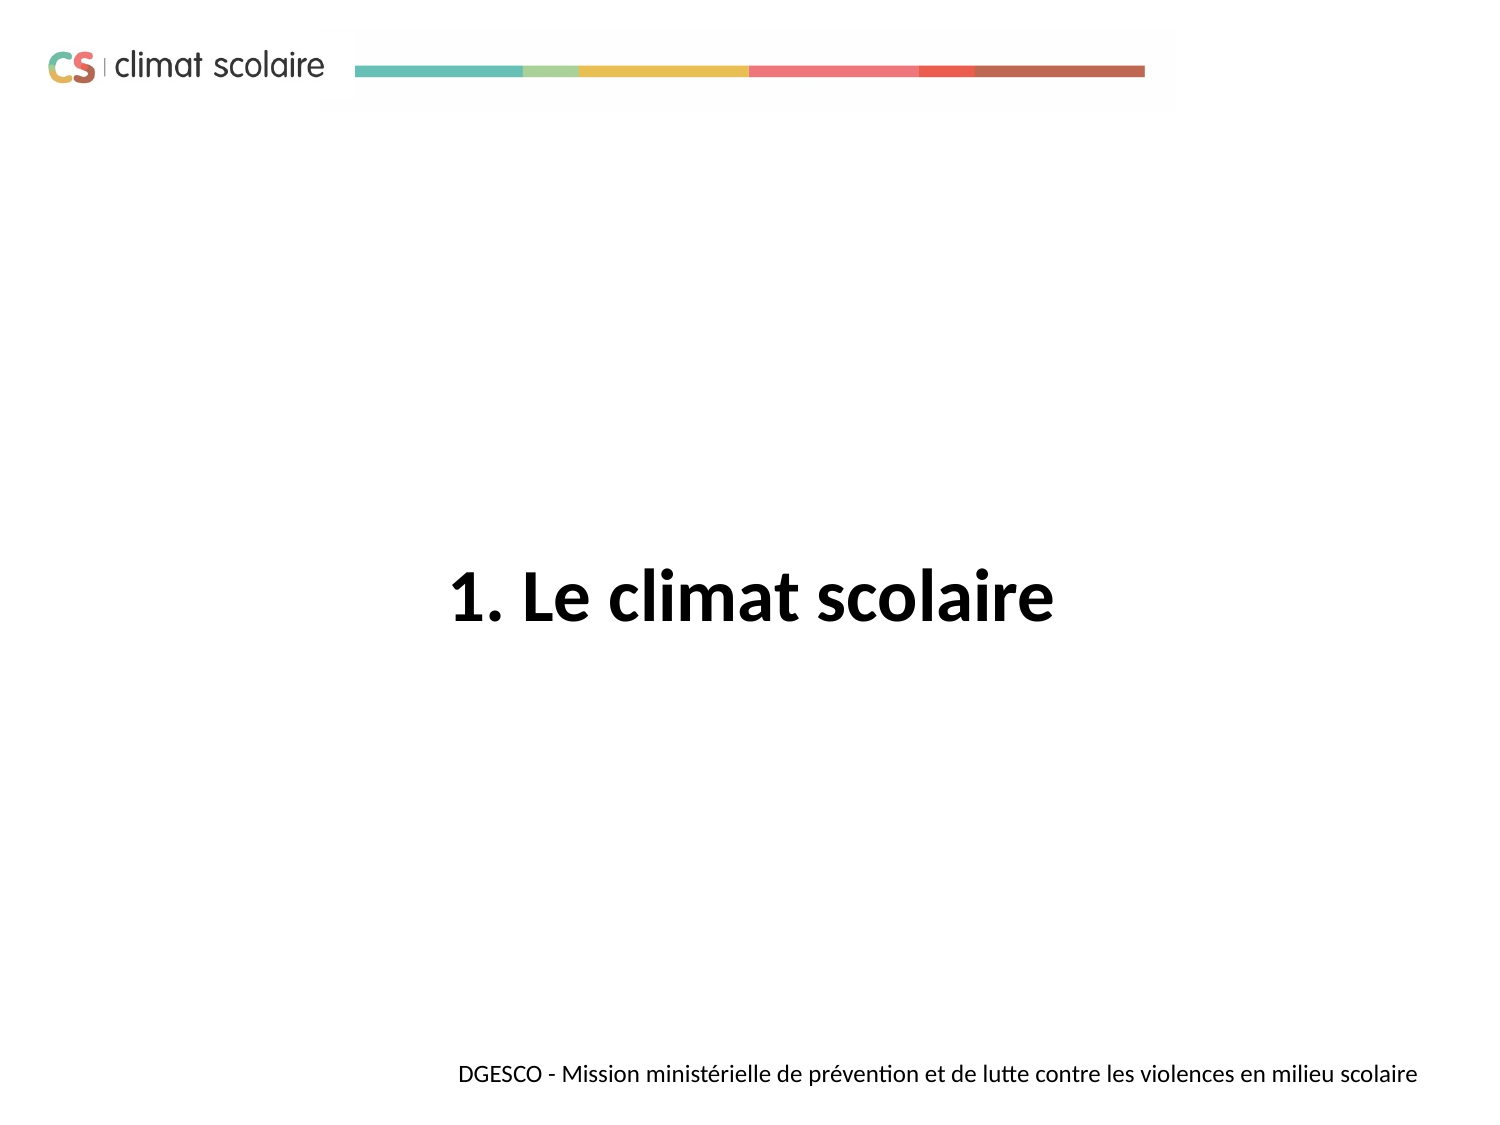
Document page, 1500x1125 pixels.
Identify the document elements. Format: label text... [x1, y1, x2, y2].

title 1. Le climat scolaire [76, 538, 1427, 658]
picture [26, 30, 1176, 112]
